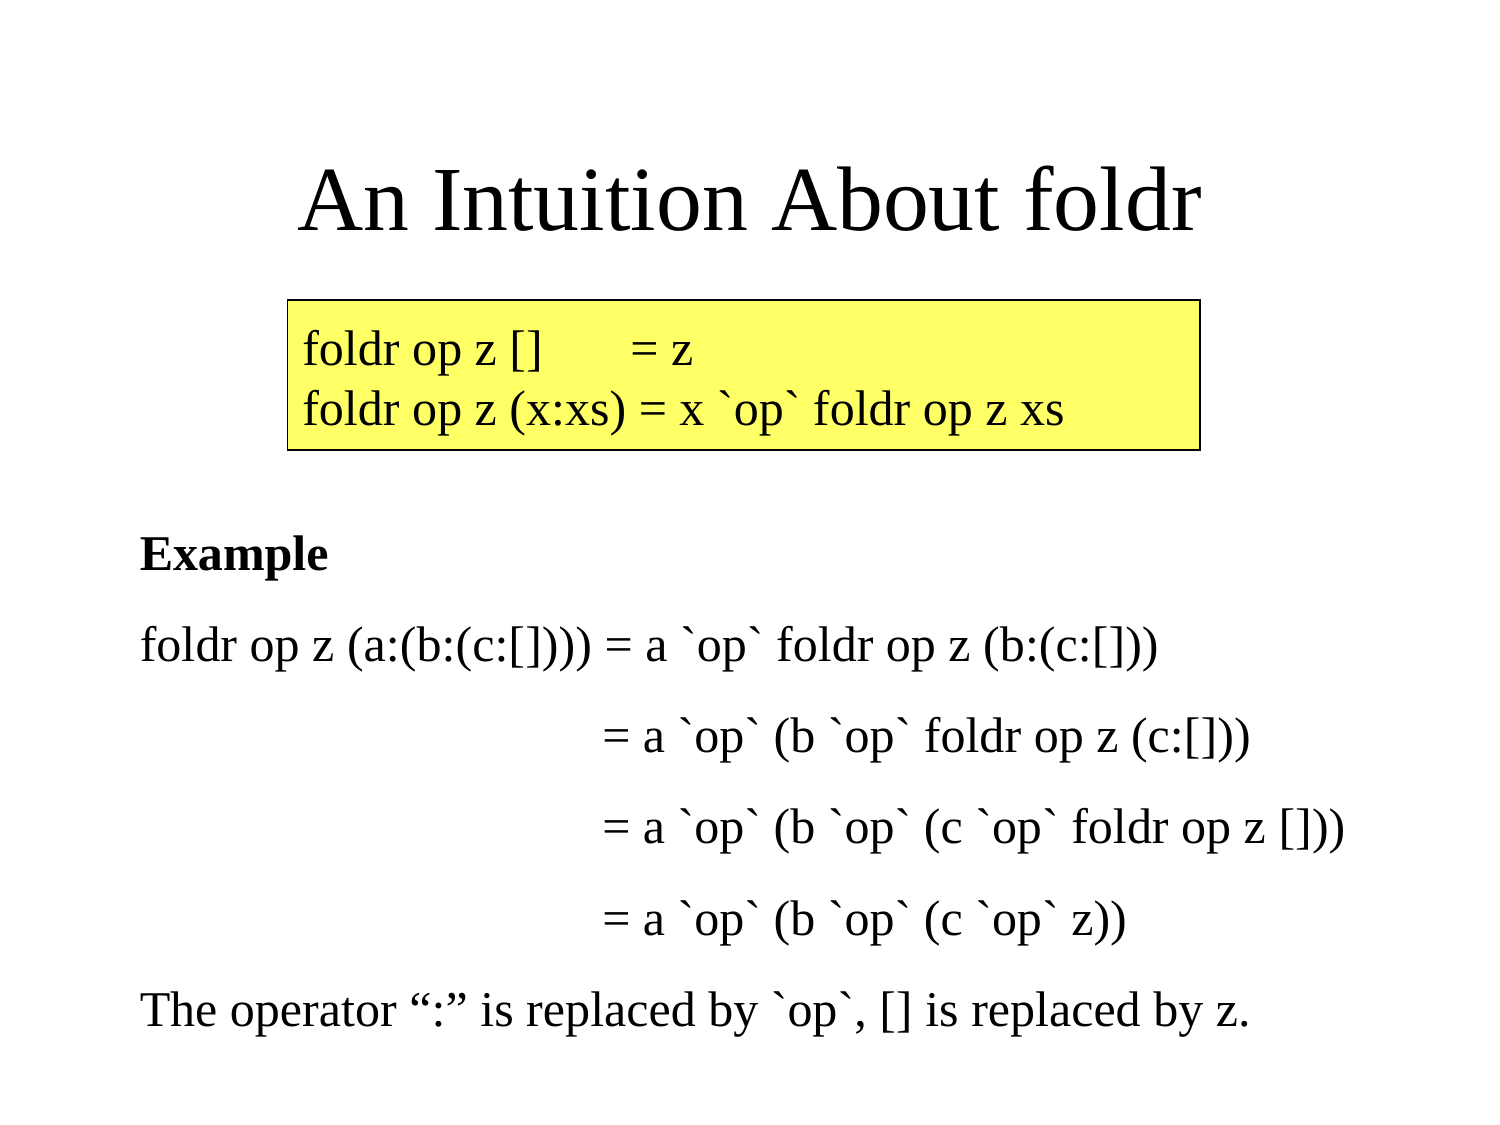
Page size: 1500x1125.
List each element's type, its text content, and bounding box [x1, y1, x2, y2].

title An Intuition About foldr [112, 99, 1388, 288]
text_box Example foldr op z (a:(b:(c:[]))) = a `op` foldr op z (b:(c:[])) = a `op` (b `op` foldr op z (c:[])) = a `op` (b `op` (c `op` foldr op z [])) = a `op` (b `op` (c `op` z)) The operator “:” is replaced by `op`, [] is replaced by z. [124, 512, 1363, 1045]
text_box foldr op z [] = z foldr op z (x:xs) = x `op` foldr op z xs [287, 299, 1201, 451]
